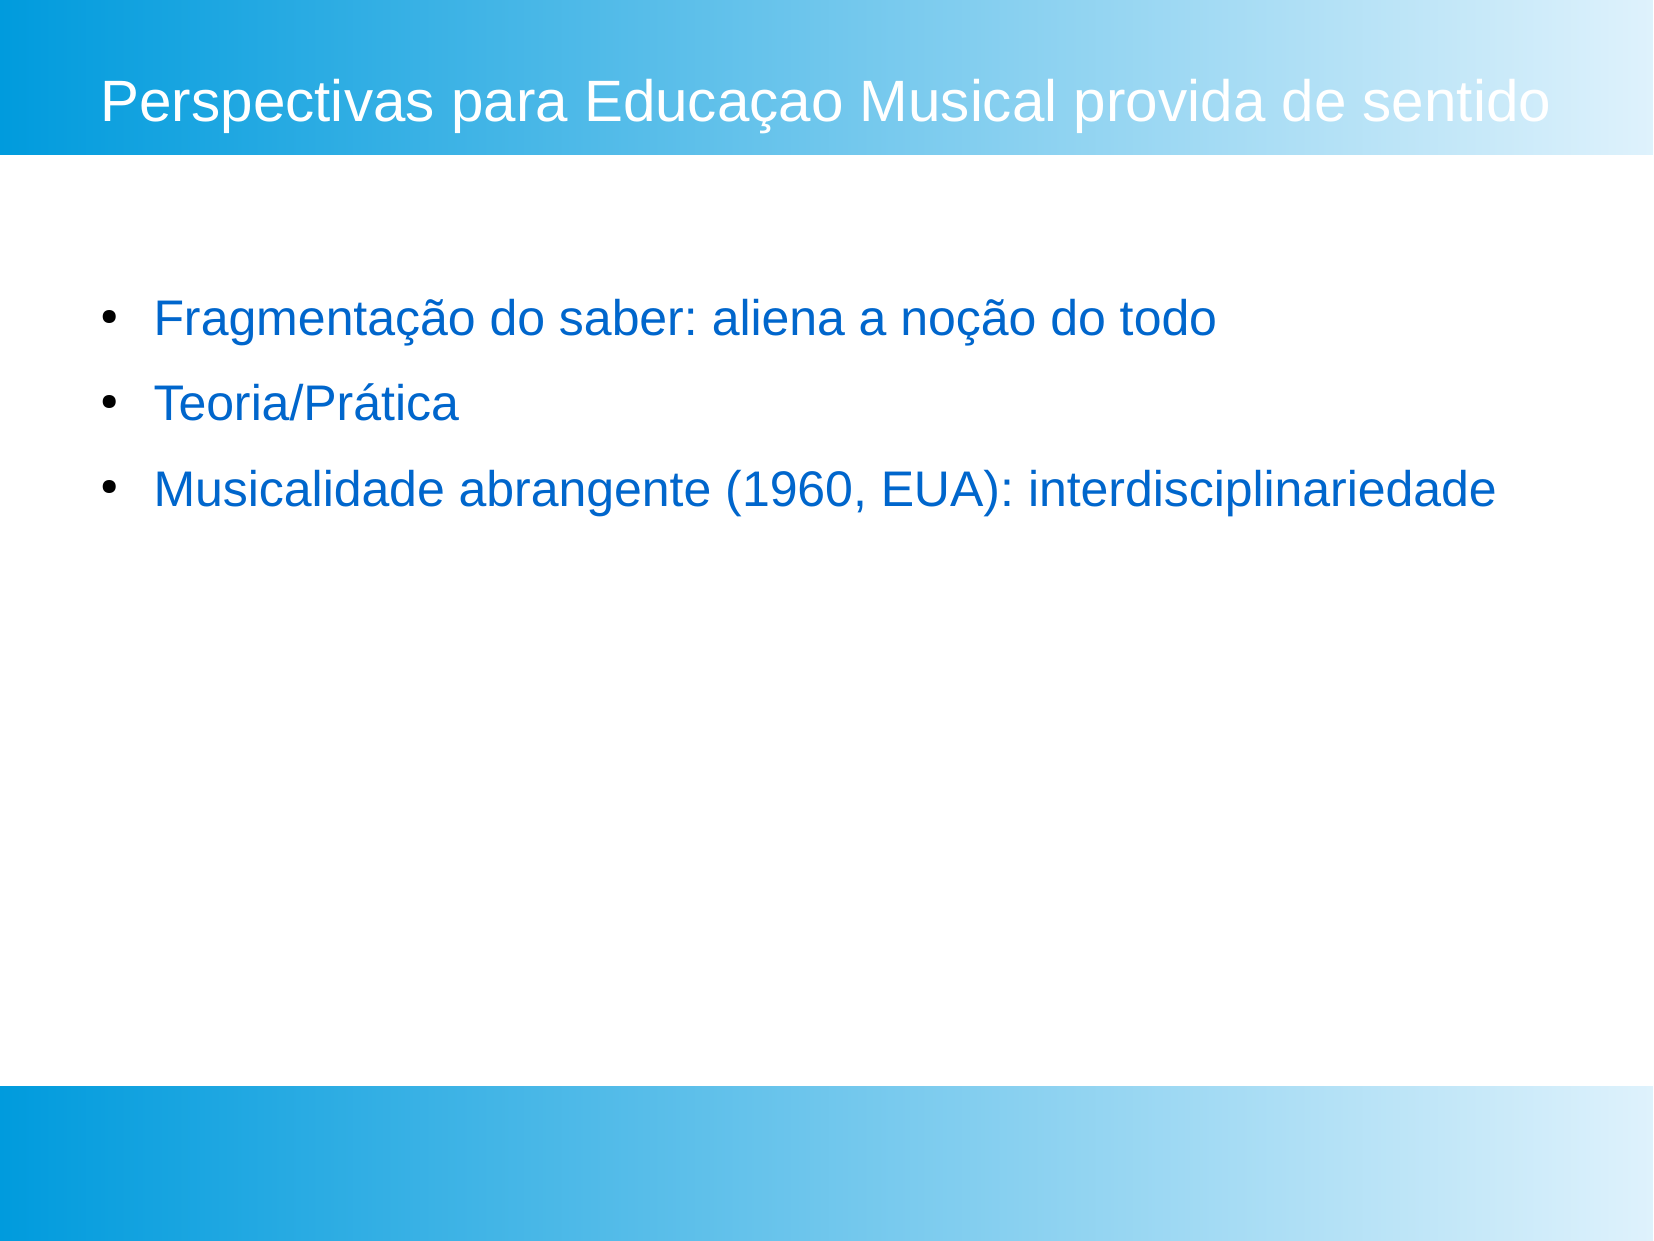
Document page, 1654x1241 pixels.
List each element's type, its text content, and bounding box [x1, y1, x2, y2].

title Perspectivas para Educaçao Musical provida de sentido [82, 49, 1571, 154]
list Fragmentação do saber: aliena a noção do todo Teoria/Prática Musicalidade abrangente (1960, EUA): interdisciplinariedade [82, 290, 1571, 1010]
